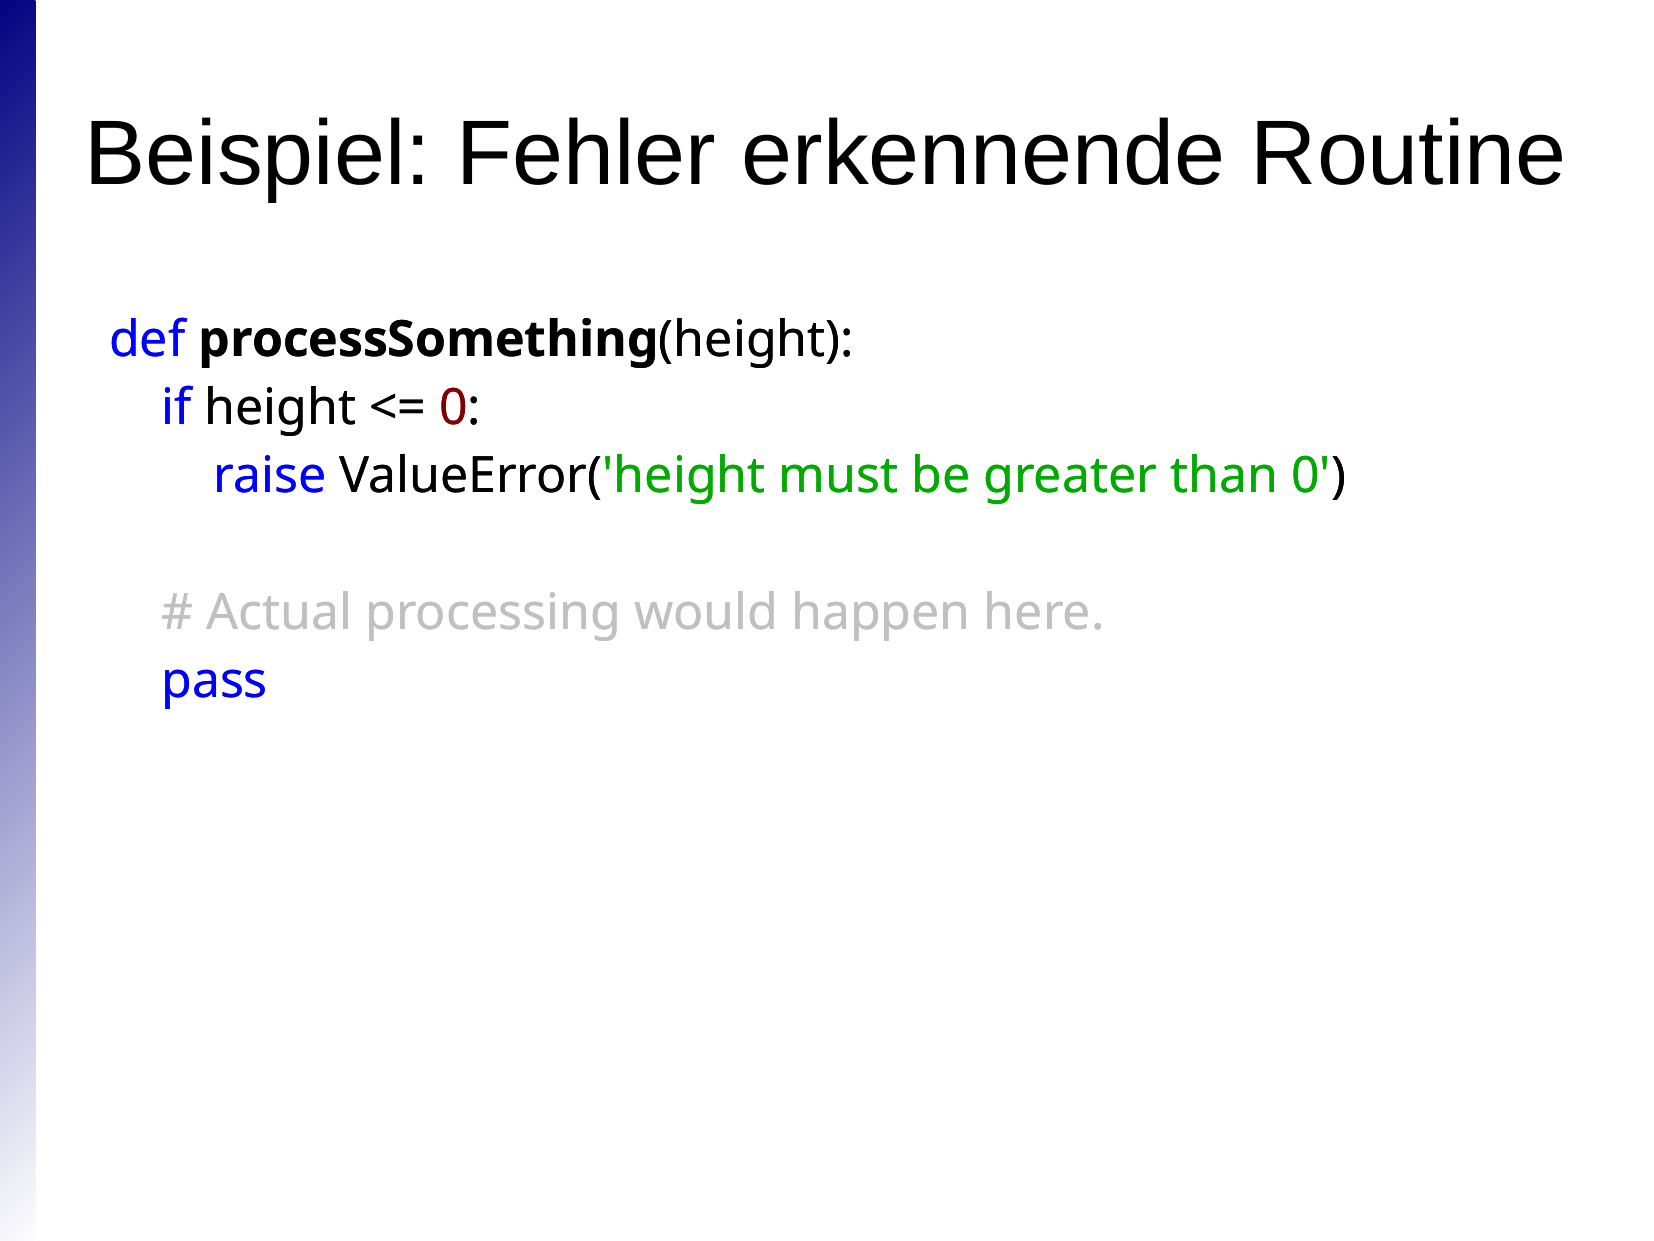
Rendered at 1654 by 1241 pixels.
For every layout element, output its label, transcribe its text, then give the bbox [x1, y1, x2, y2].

title Beispiel: Fehler erkennende Routine [82, 49, 1571, 257]
text_box def processSomething(height): if height <= 0: raise ValueError('height must be greater than 0') # Actual processing would happen here. pass [94, 295, 1512, 663]
